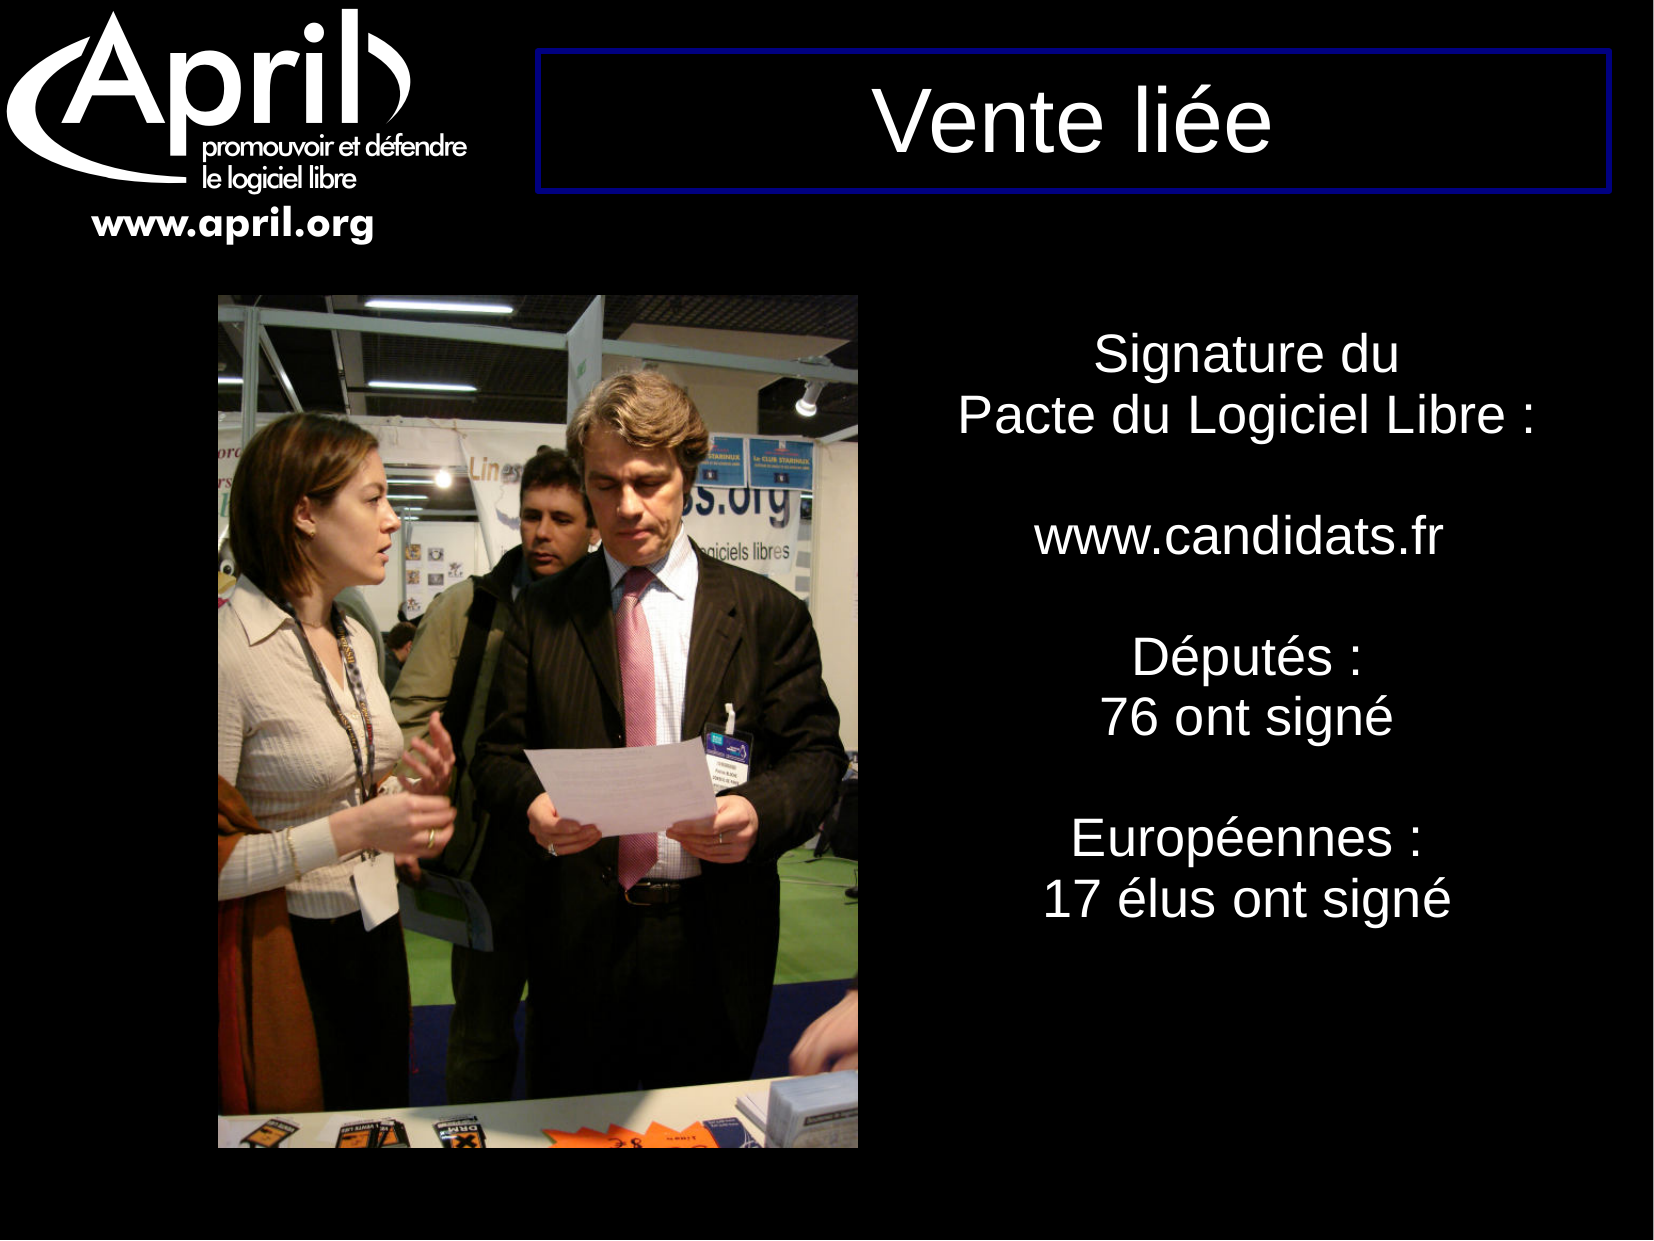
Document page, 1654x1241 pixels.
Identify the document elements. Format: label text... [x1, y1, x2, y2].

title Vente liée [537, 51, 1610, 191]
picture [218, 295, 858, 1148]
text_box Signature du Pacte du Logiciel Libre : www.candidats.fr Députés : 76 ont signé Européennes : 17 élus ont signé [897, 316, 1599, 1004]
picture [0, 0, 473, 266]
